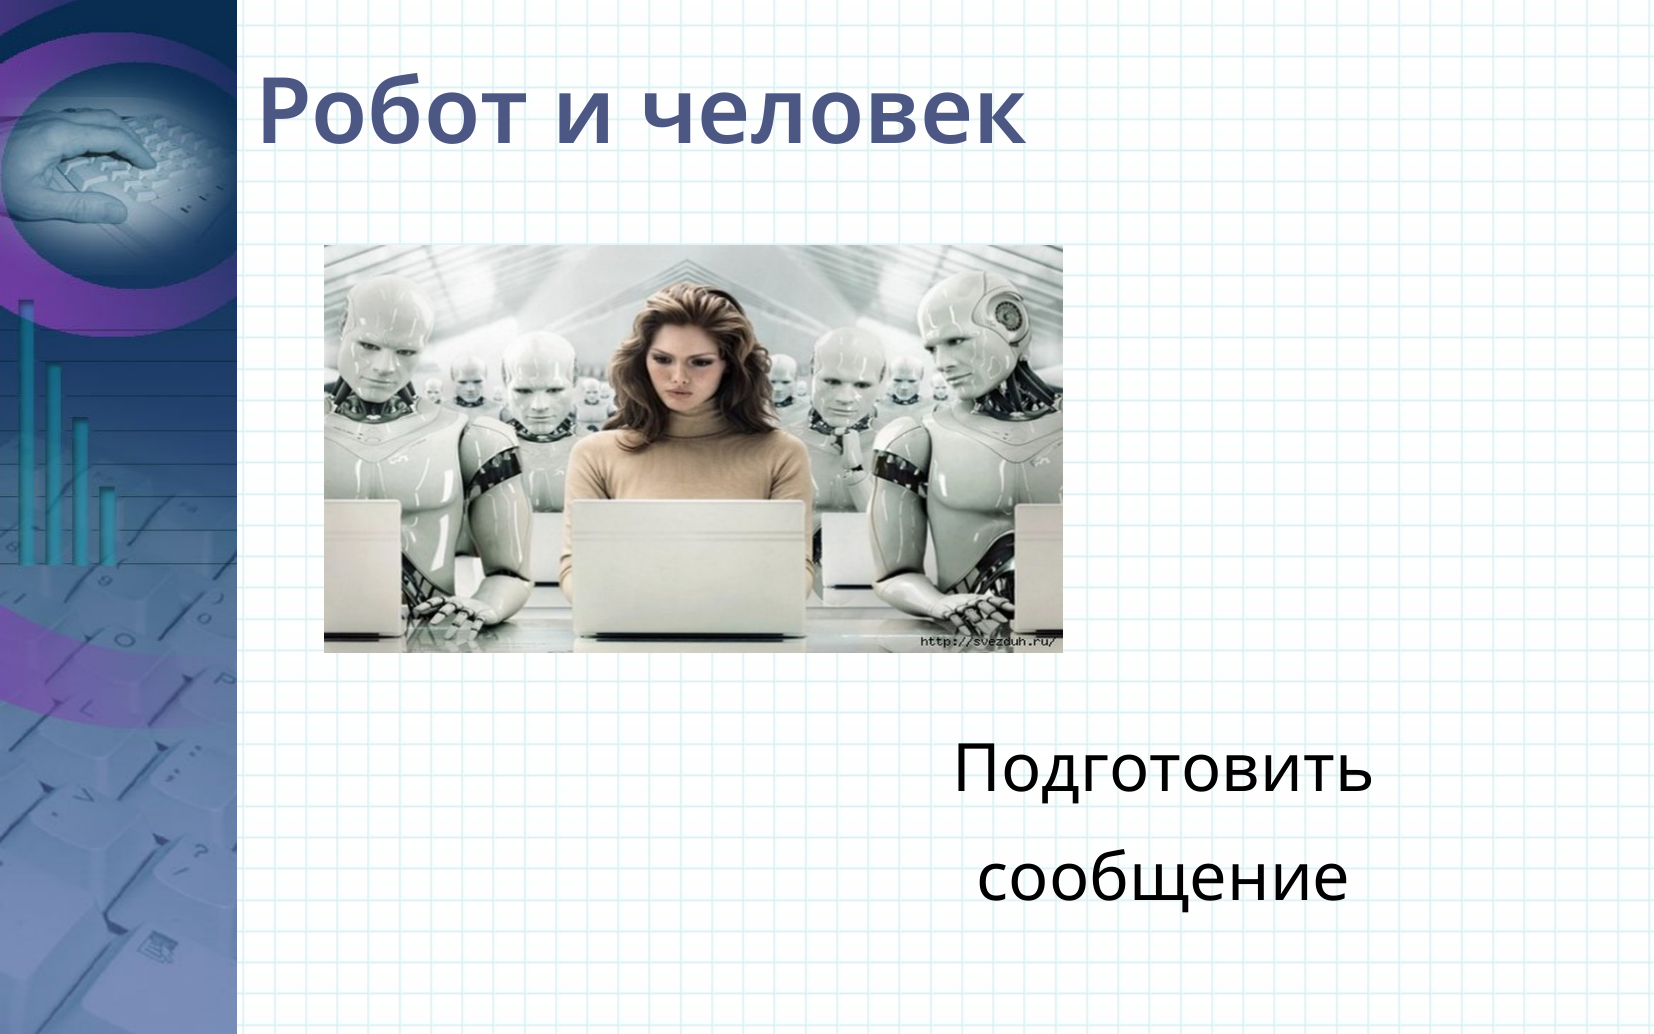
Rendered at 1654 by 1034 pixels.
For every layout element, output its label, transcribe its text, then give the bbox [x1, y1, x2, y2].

picture [0, 0, 1654, 1034]
title Робот и человек [254, 21, 1640, 195]
subtitle Подготовить сообщение [727, 646, 1565, 975]
